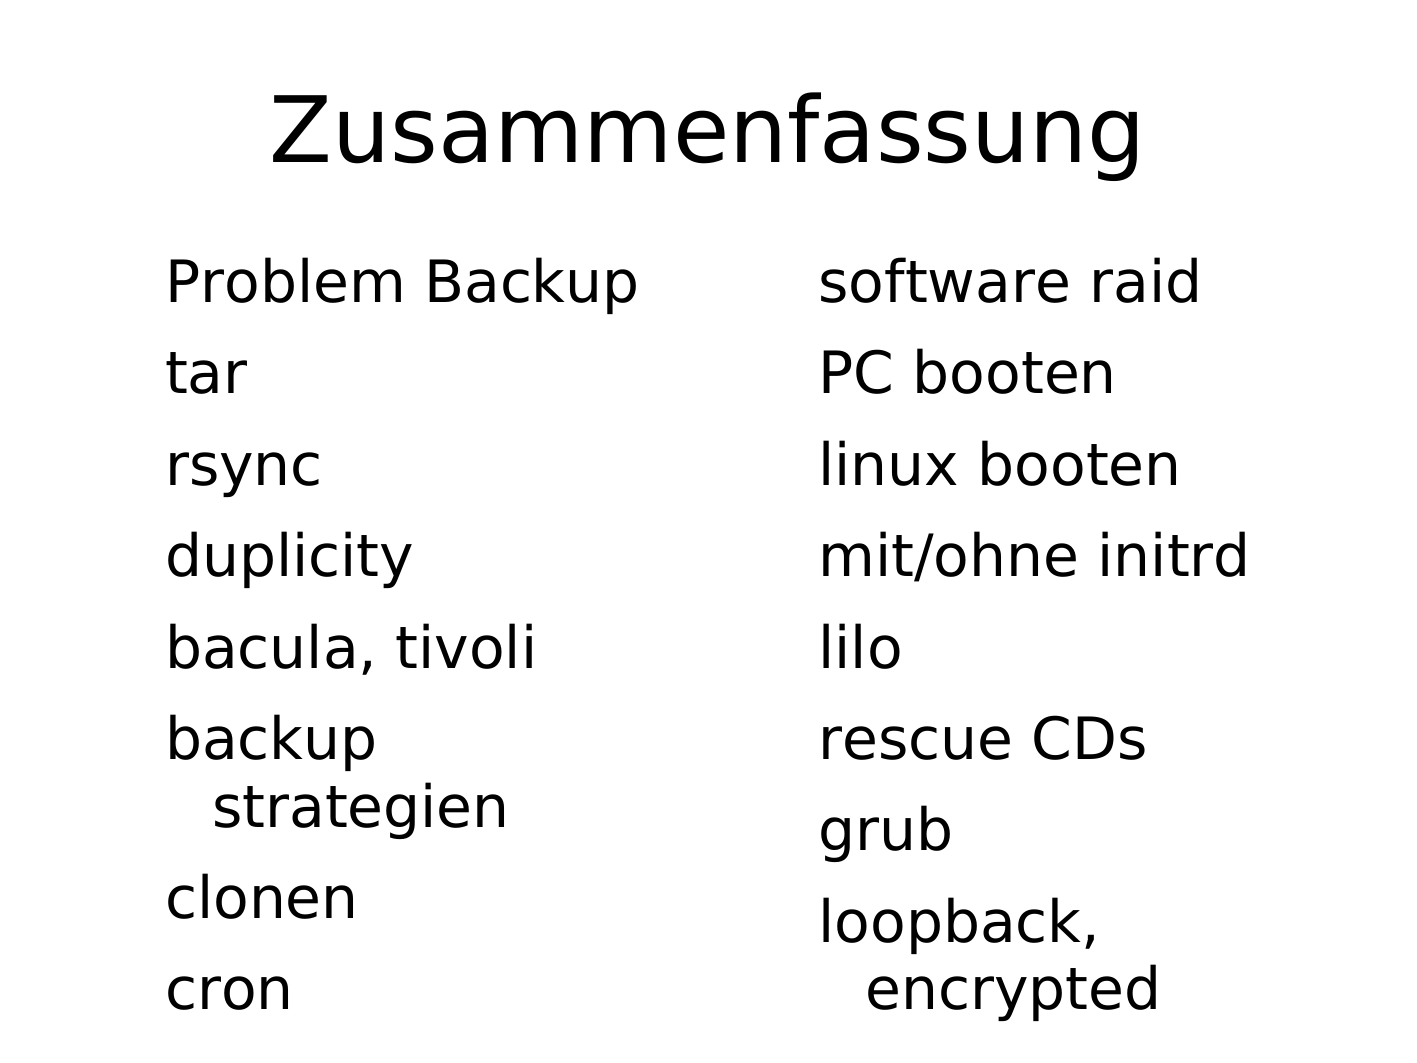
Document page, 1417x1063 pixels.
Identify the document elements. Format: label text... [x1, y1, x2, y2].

title Zusammenfassung [70, 42, 1346, 220]
list Problem Backup tar rsync duplicity bacula, tivoli backup strategien clonen cron [70, 248, 693, 1024]
list software raid PC booten linux booten mit/ohne initrd lilo rescue CDs grub loopback, encrypted [724, 248, 1347, 1024]
